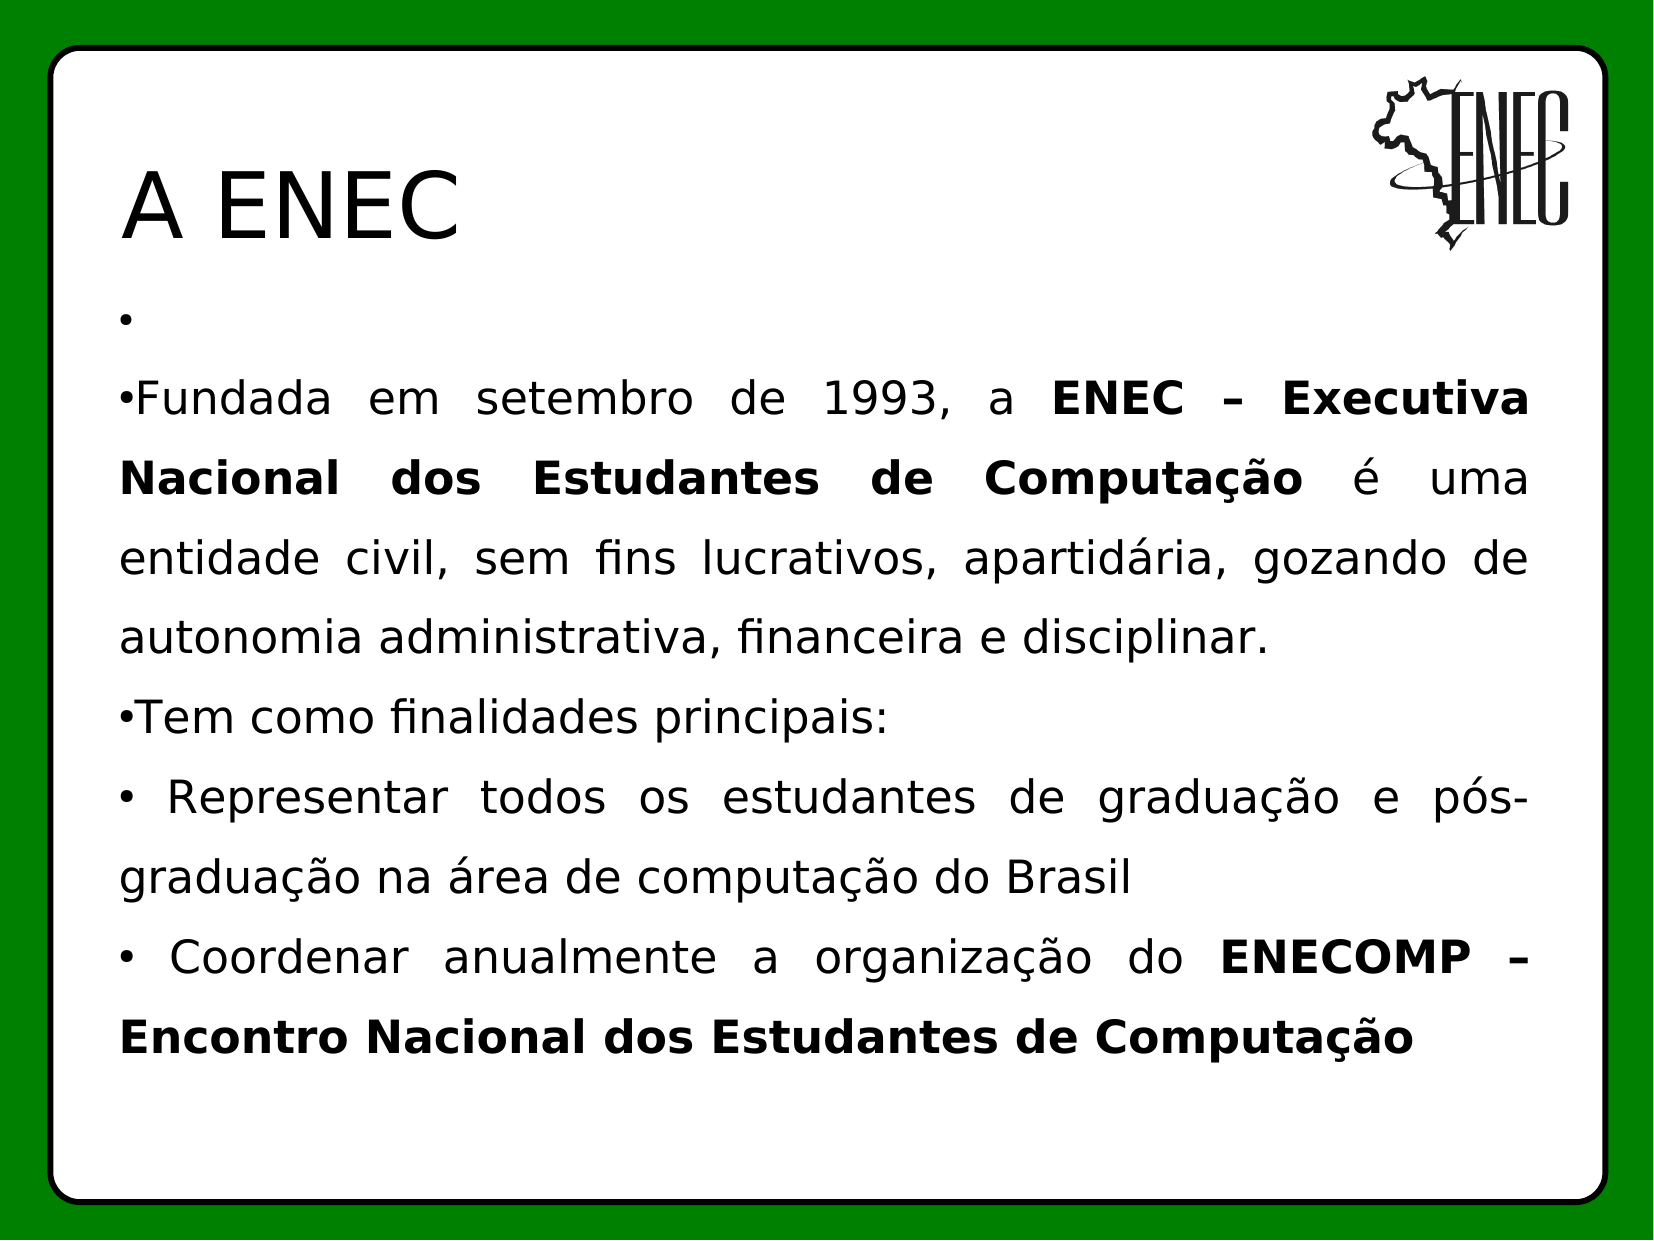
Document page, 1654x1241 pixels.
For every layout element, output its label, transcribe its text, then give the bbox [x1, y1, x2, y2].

picture [1367, 71, 1574, 273]
title A ENEC [121, 102, 1534, 311]
list Fundada em setembro de 1993, a ENEC – Executiva Nacional dos Estudantes de Computação é uma entidade civil, sem fins lucrativos, apartidária, gozando de autonomia administrativa, financeira e disciplinar. Tem como finalidades principais: Representar todos os estudantes de graduação e pós-graduação na área de computação do Brasil Coordenar anualmente a organização do ENECOMP – Encontro Nacional dos Estudantes de Computação [118, 296, 1531, 1142]
